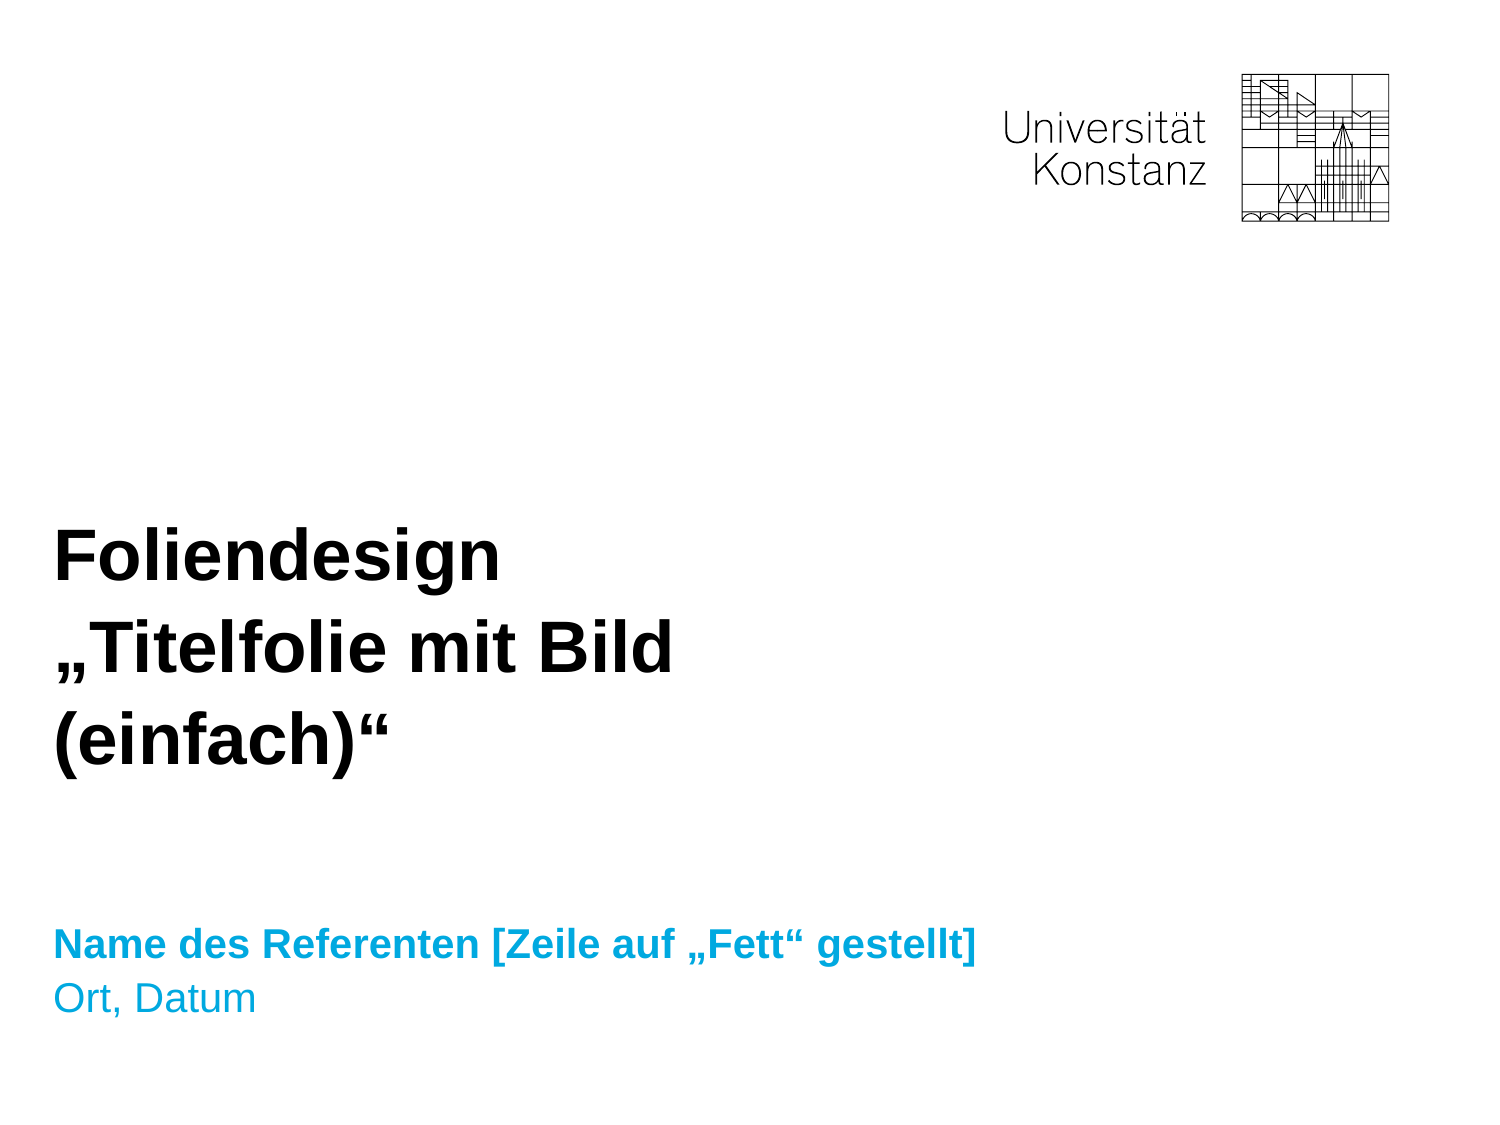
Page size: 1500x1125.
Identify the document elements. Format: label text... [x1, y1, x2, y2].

title Foliendesign „Titelfolie mit Bild (einfach)“ [53, 325, 810, 780]
list Name des Referenten [Zeile auf „Fett“ gestellt] Ort, Datum [53, 844, 1093, 1022]
